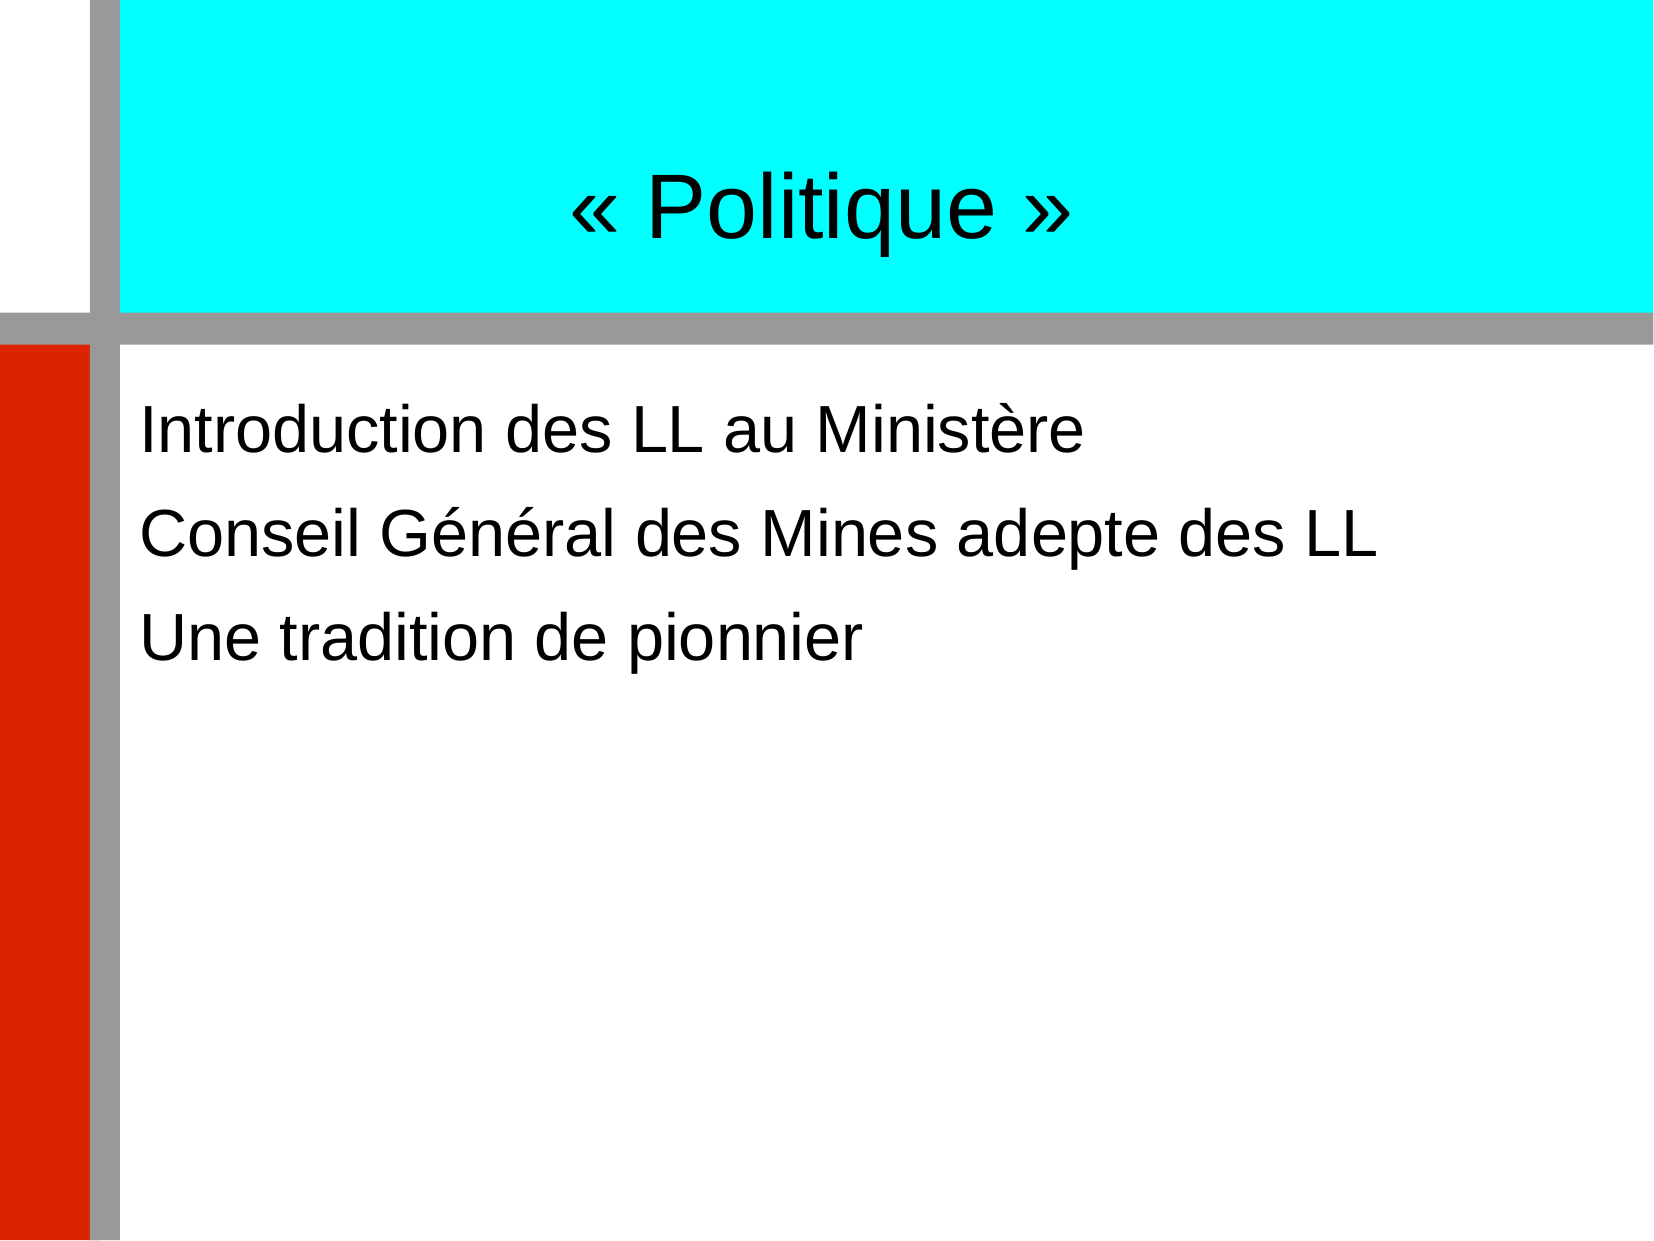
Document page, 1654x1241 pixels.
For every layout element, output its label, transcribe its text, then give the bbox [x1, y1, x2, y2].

list Introduction des LL au Ministère Conseil Général des Mines adepte des LL Une tradition de pionnier [121, 391, 1534, 1127]
title « Politique » [121, 102, 1534, 311]
